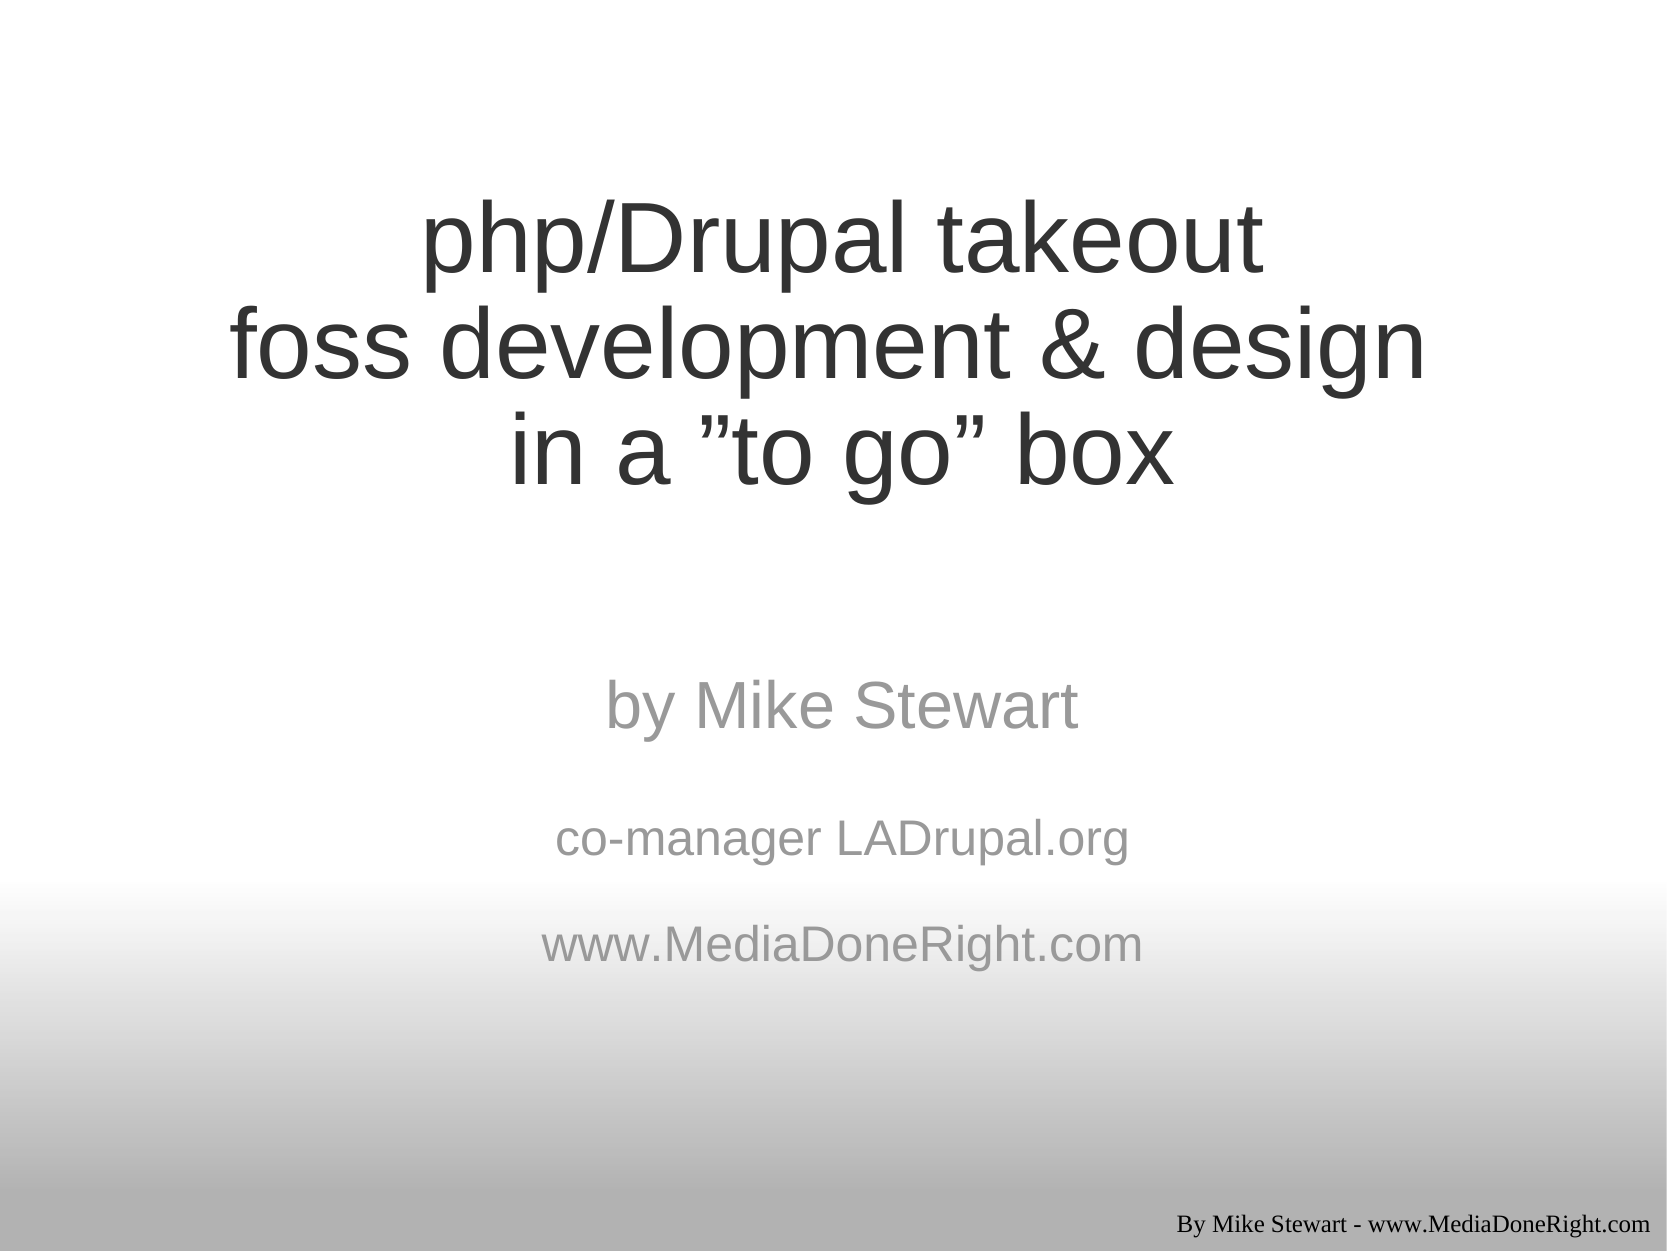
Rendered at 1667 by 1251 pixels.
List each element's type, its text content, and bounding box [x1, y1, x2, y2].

title php/Drupal takeout foss development & design in a ”to go” box [150, 187, 1536, 605]
text_box By Mike Stewart - www.MediaDoneRight.com [1162, 1200, 1666, 1246]
subtitle by Mike Stewart co-manager LADrupal.org www.MediaDoneRight.com [300, 671, 1386, 977]
picture [0, 0, 1667, 1251]
